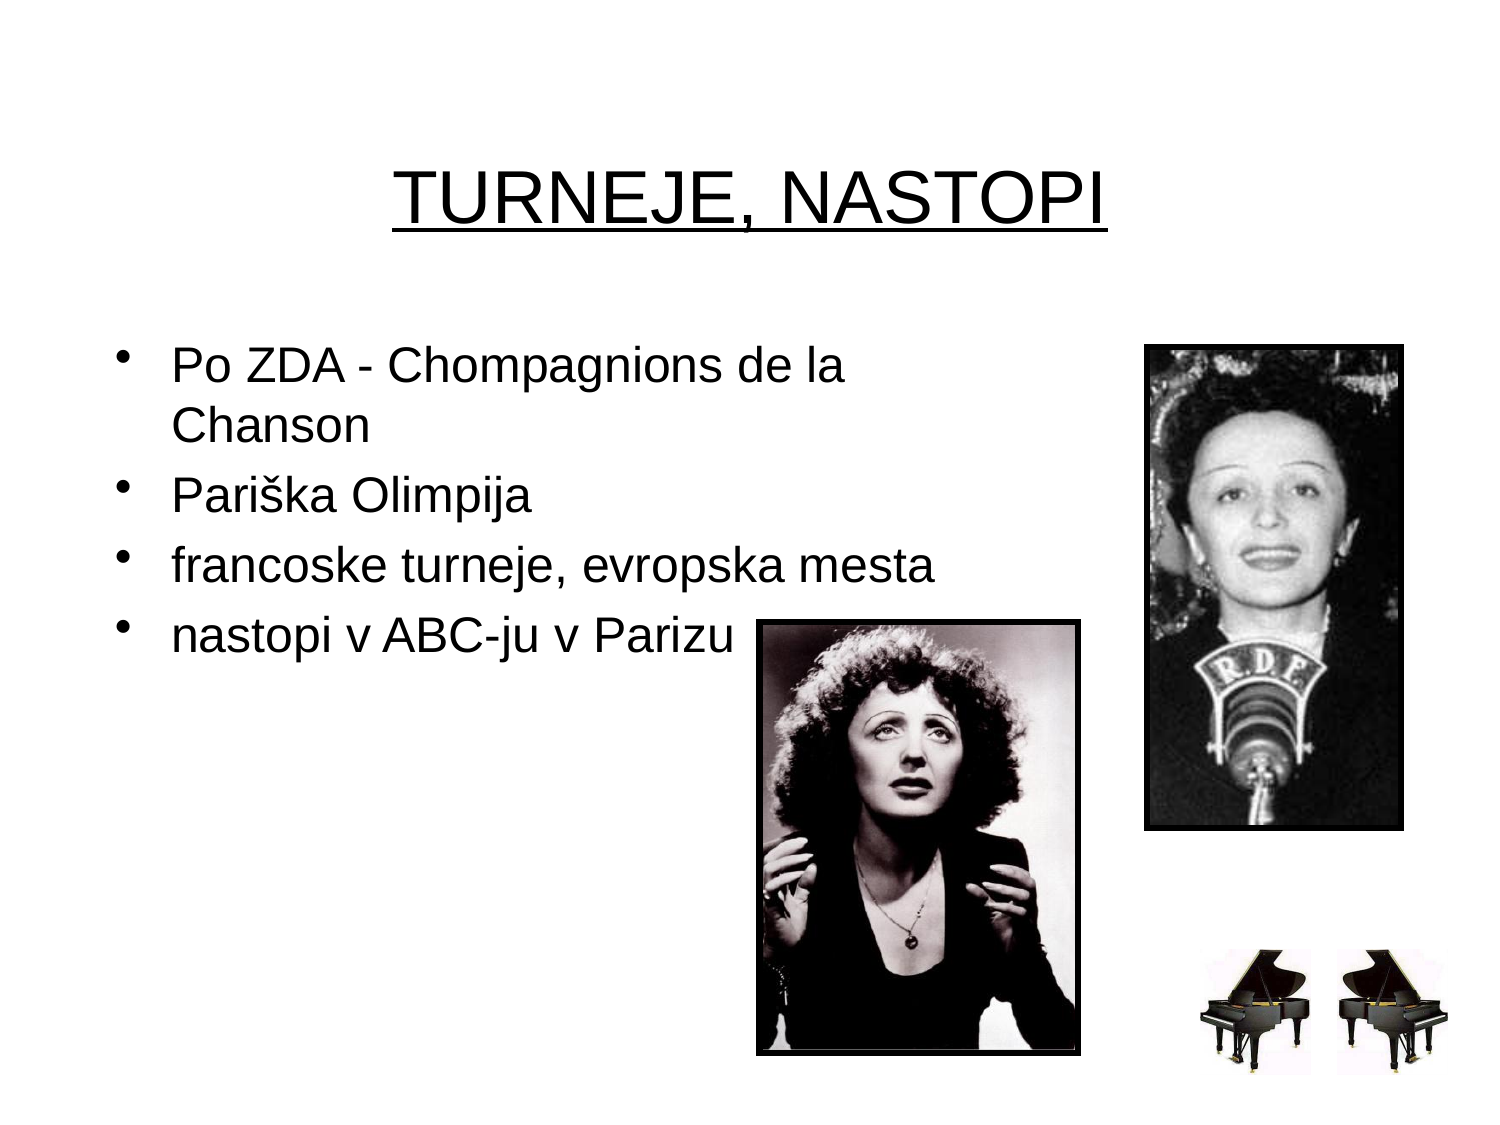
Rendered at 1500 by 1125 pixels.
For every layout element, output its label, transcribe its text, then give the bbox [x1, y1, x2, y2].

picture [1200, 949, 1311, 1075]
picture [1149, 350, 1399, 825]
picture [1337, 949, 1448, 1075]
list Po ZDA - Chompagnions de la Chanson Pariška Olimpija francoske turneje, evropska mesta nastopi v ABC-ju v Parizu [99, 324, 1025, 650]
picture [762, 624, 1075, 1050]
title TURNEJE, NASTOPI [112, 99, 1388, 288]
